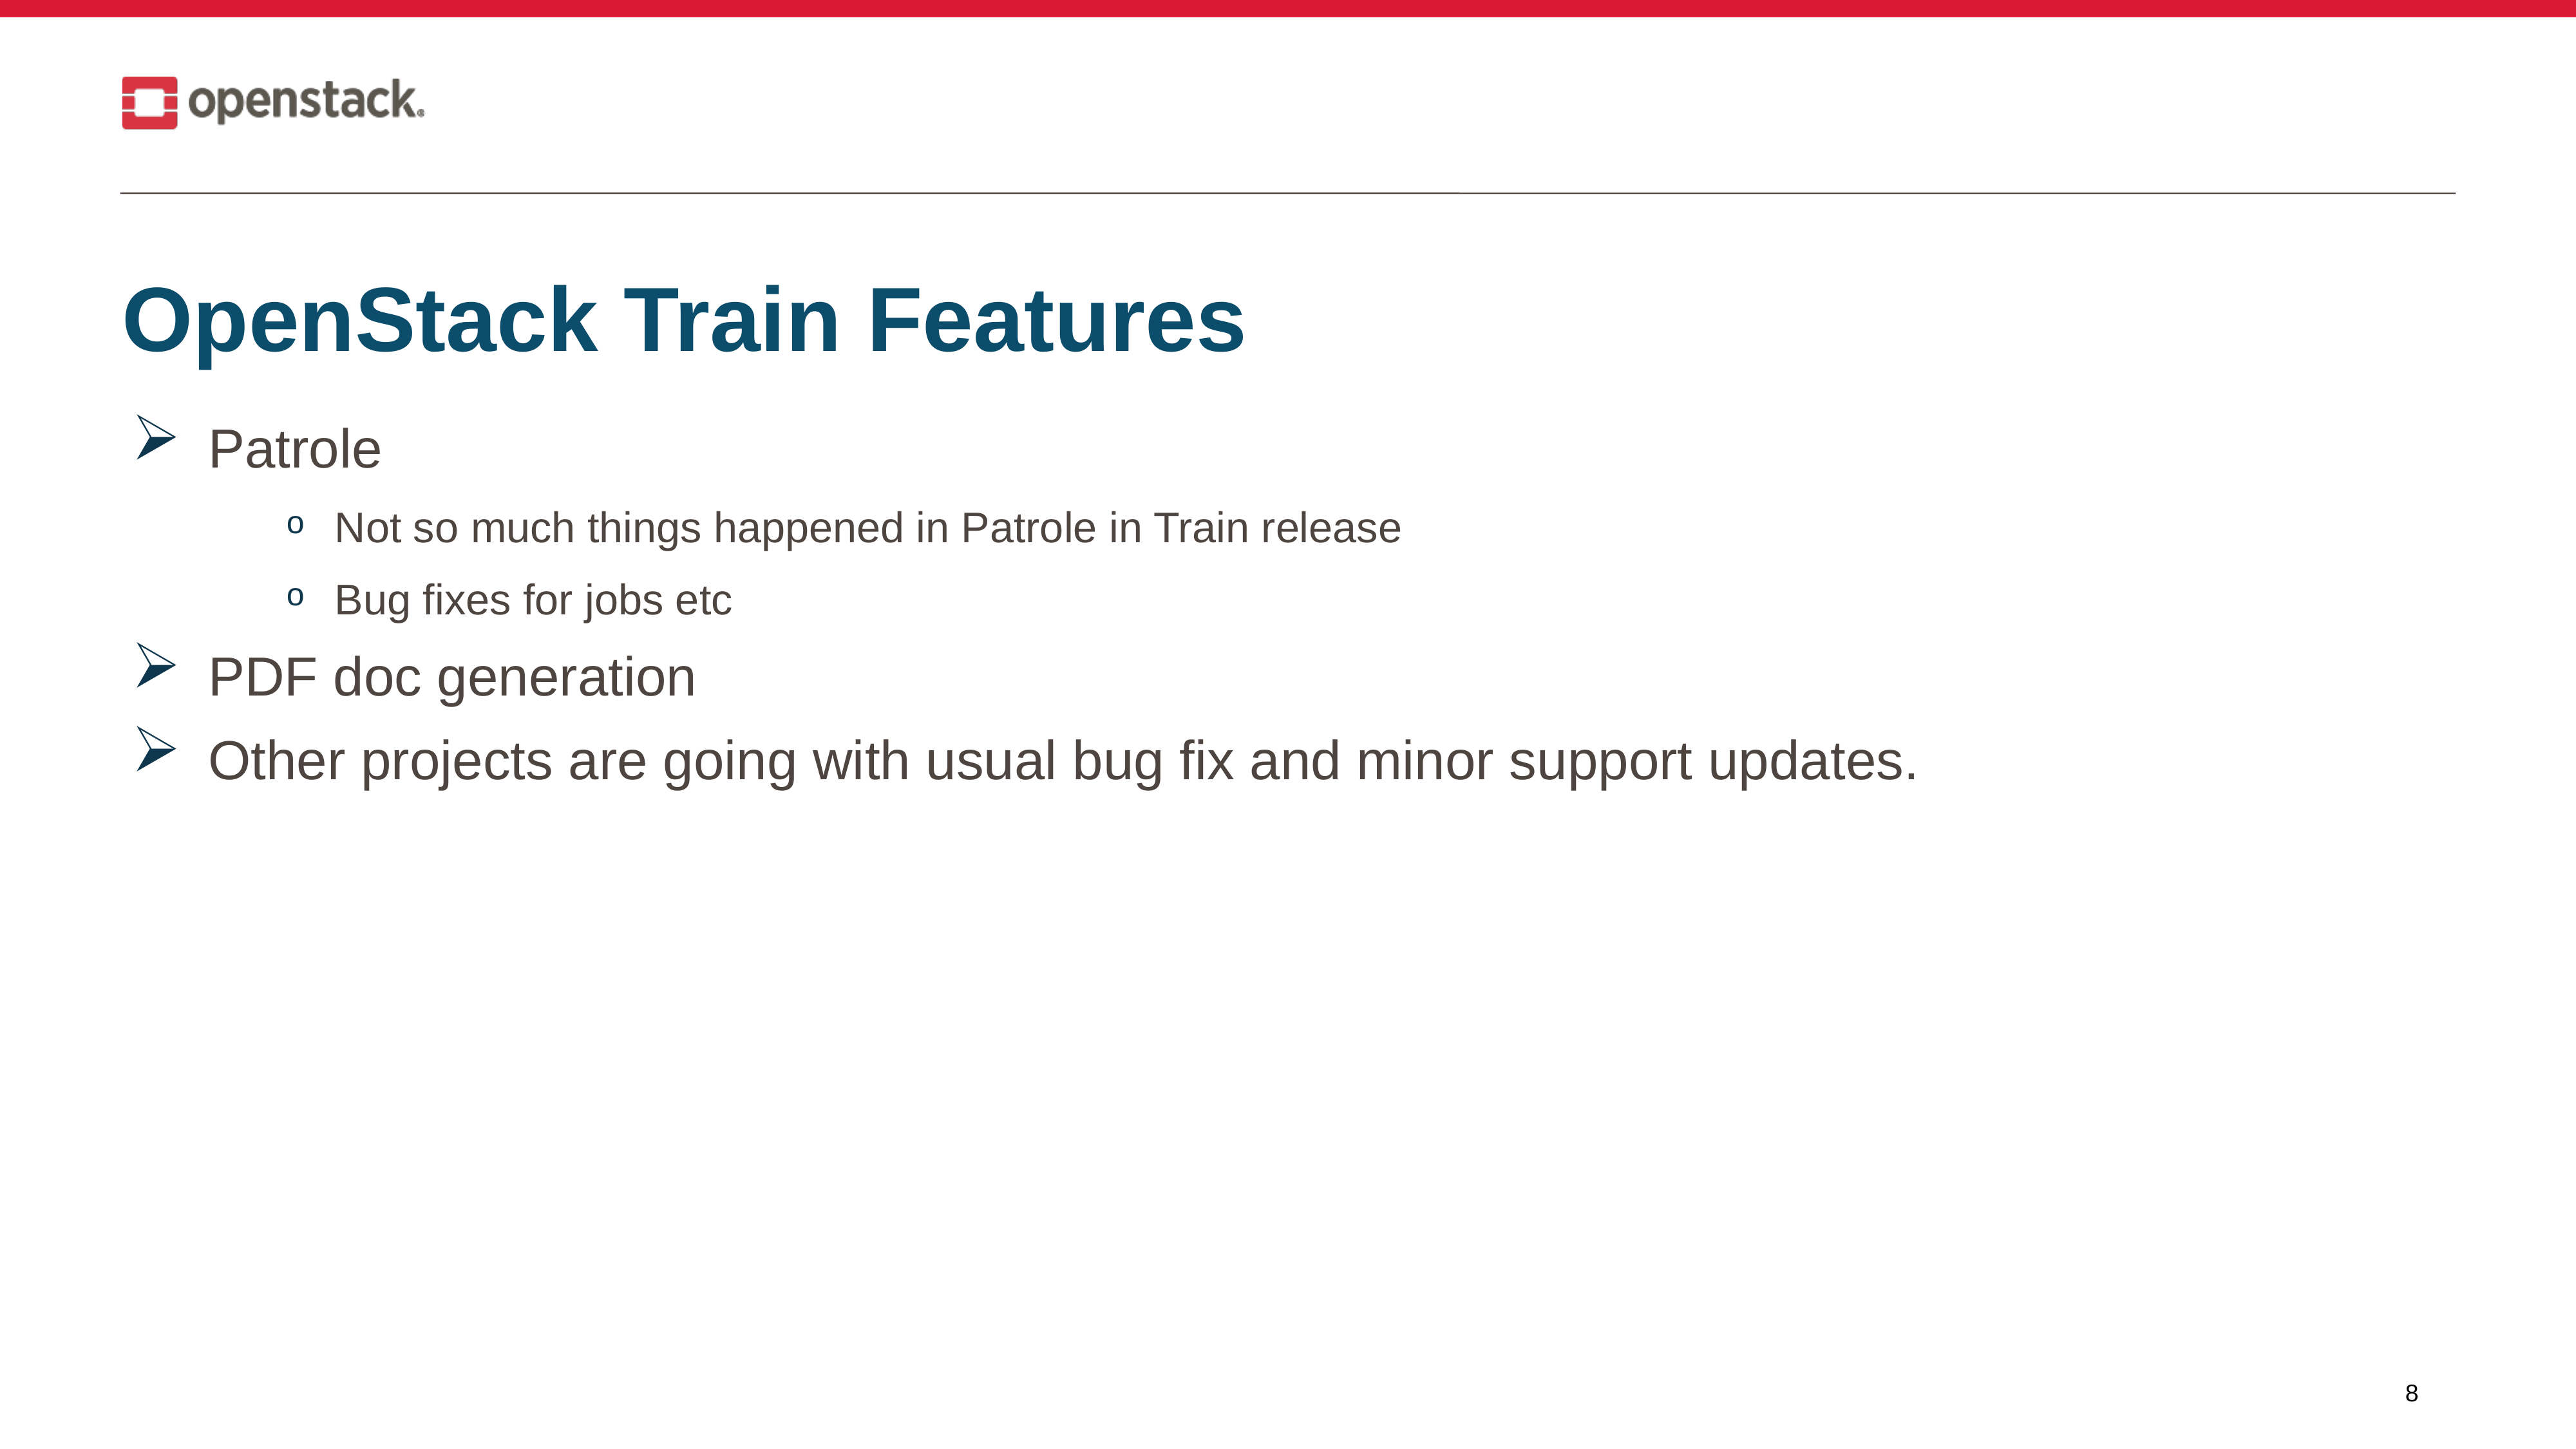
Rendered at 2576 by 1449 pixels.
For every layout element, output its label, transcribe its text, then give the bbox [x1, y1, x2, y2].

picture [122, 77, 426, 131]
text_box OpenStack Train Features [117, 224, 2152, 375]
text_box Patrole Not so much things happened in Patrole in Train release Bug fixes for jobs etc PDF doc generation Other projects are going with usual bug fix and minor support updates. [126, 420, 2280, 1449]
